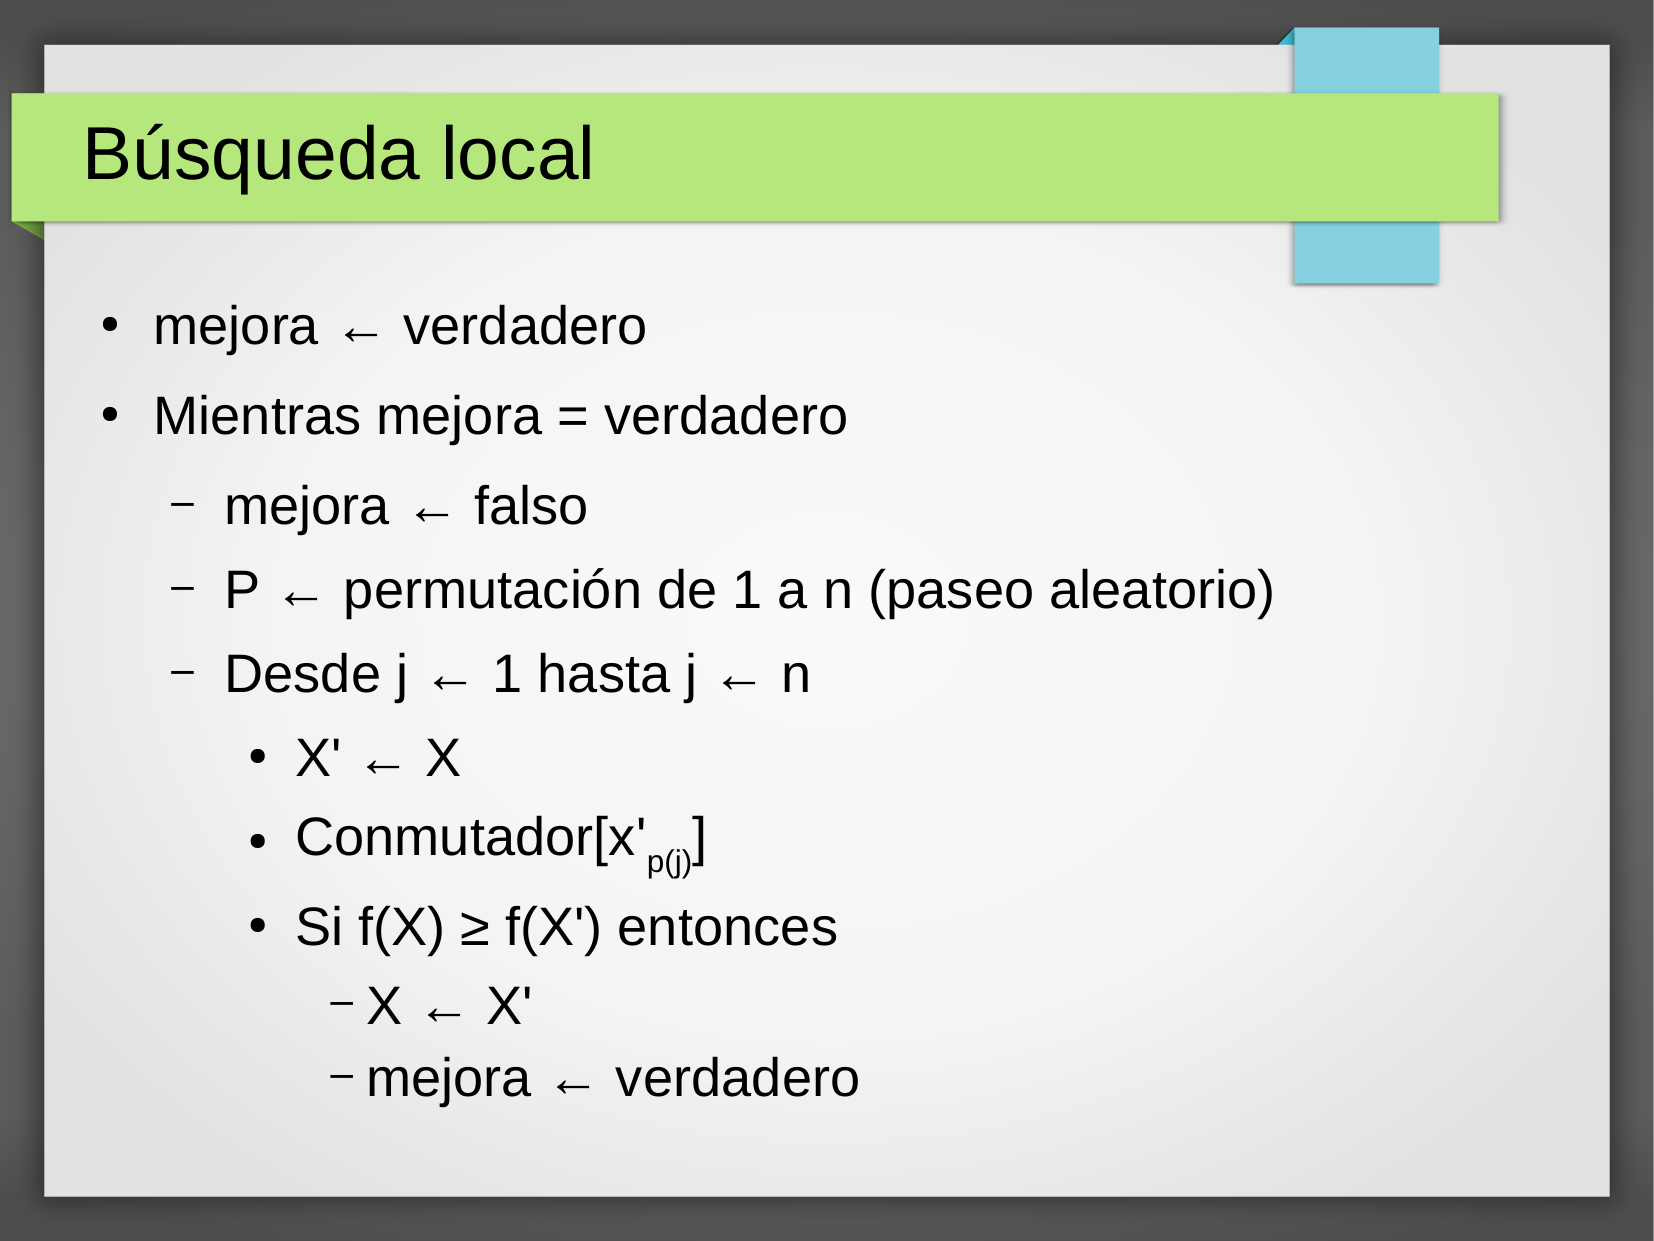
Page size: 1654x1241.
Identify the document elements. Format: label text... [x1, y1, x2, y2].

title Búsqueda local [82, 94, 1264, 213]
picture [0, 0, 1654, 1241]
list mejora ← verdadero Mientras mejora = verdadero mejora ← falso P ← permutación de 1 a n (paseo aleatorio) Desde j ← 1 hasta j ← n X' ← X Conmutador[x'p(j)] Si f(X) ≥ f(X') entonces X ← X' mejora ← verdadero [82, 295, 1571, 1241]
